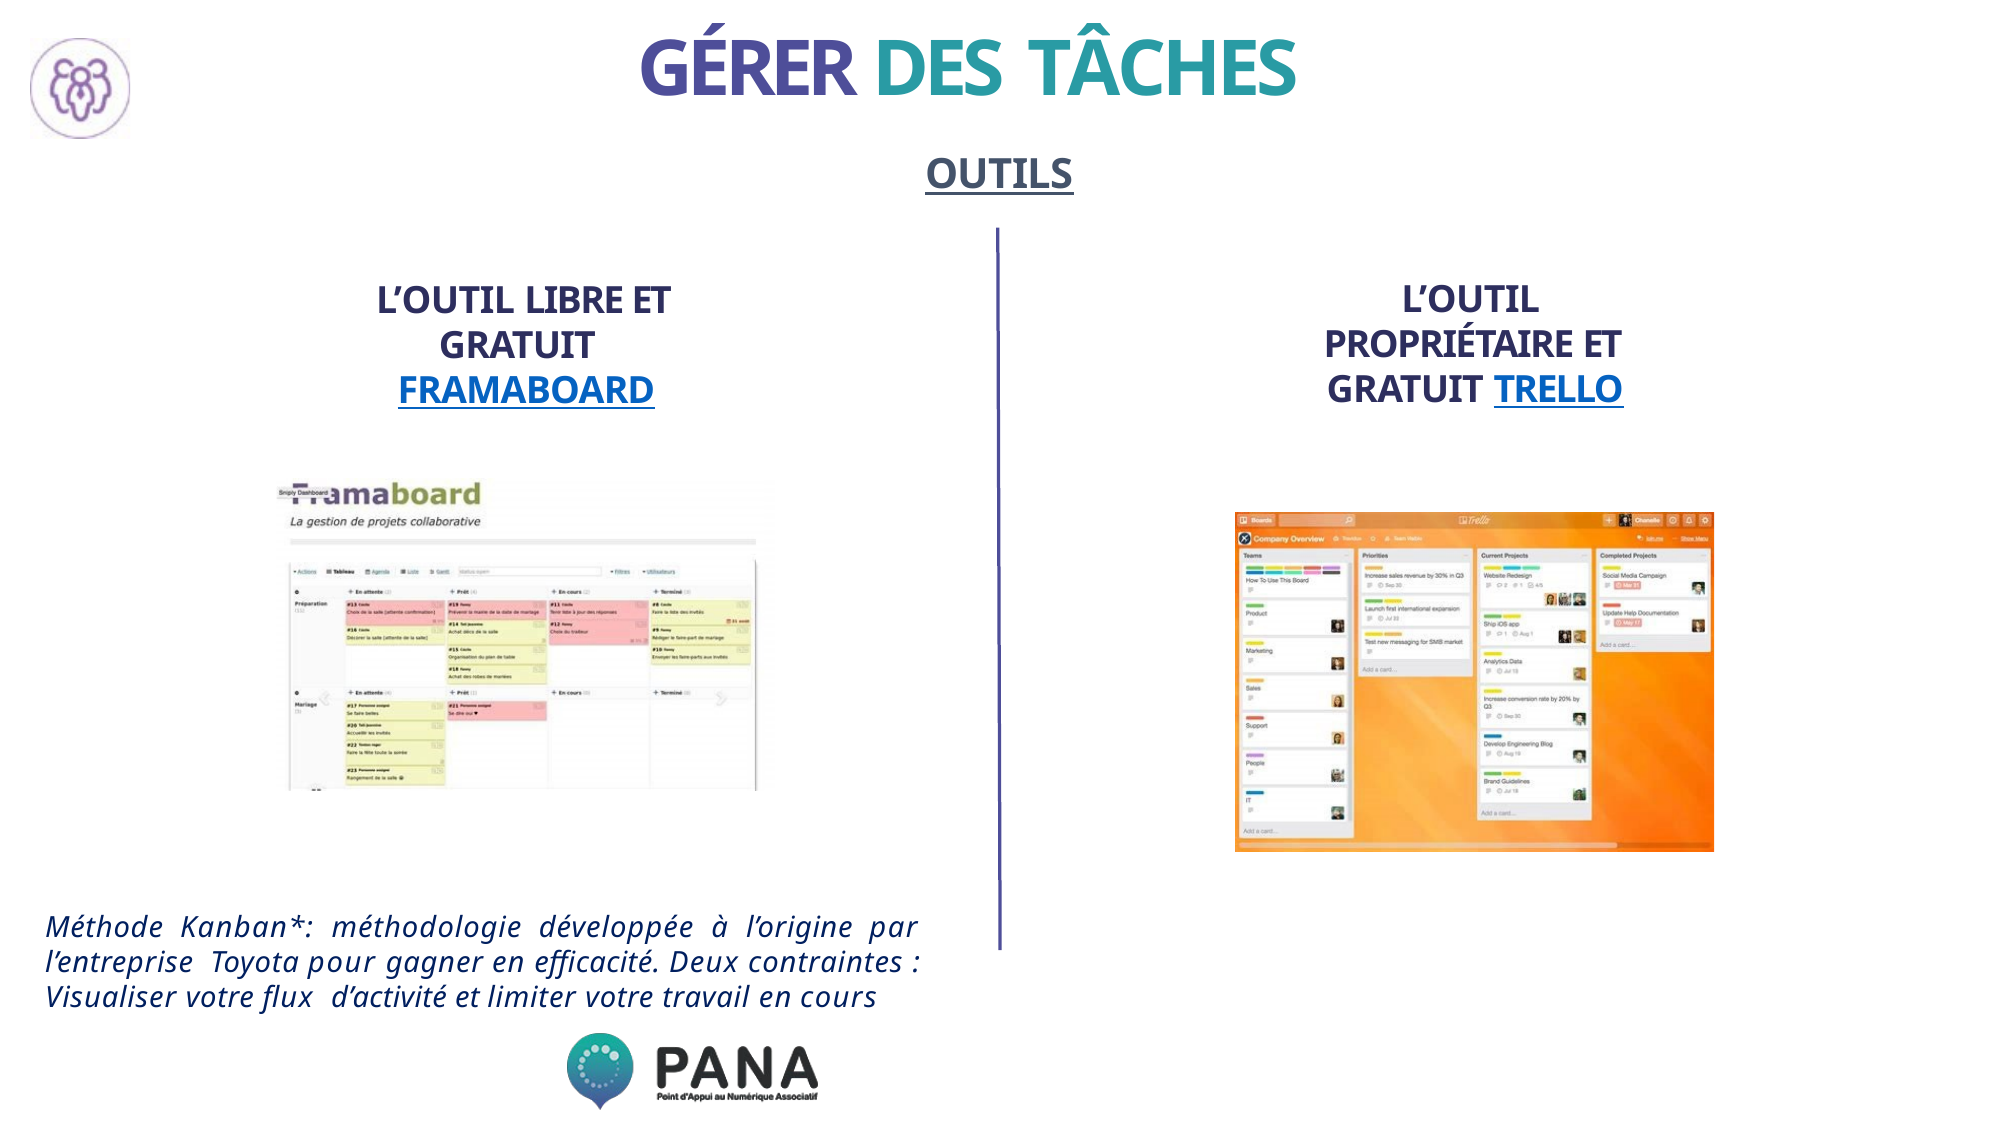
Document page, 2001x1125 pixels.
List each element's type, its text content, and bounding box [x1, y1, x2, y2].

text_box L’OUTIL PROPRIÉTAIRE ET GRATUIT TRELLO [1313, 273, 1636, 412]
text_box Méthode Kanban*: méthodologie développée à l’origine par l’entreprise Toyota pour gagner en efficacité. Deux contraintes : Visualiser votre flux d’activité et limiter votre travail en cours [43, 905, 963, 1014]
text_box L’OUTIL LIBRE ET GRATUIT FRAMABOARD [368, 273, 683, 413]
text_box OUTILS [923, 144, 1077, 198]
title GÉRER DES TÂCHES [635, 15, 1365, 112]
text_box [564, 1033, 822, 1111]
text_box [30, 39, 130, 139]
text_box [277, 478, 775, 791]
text_box [1235, 512, 1714, 852]
